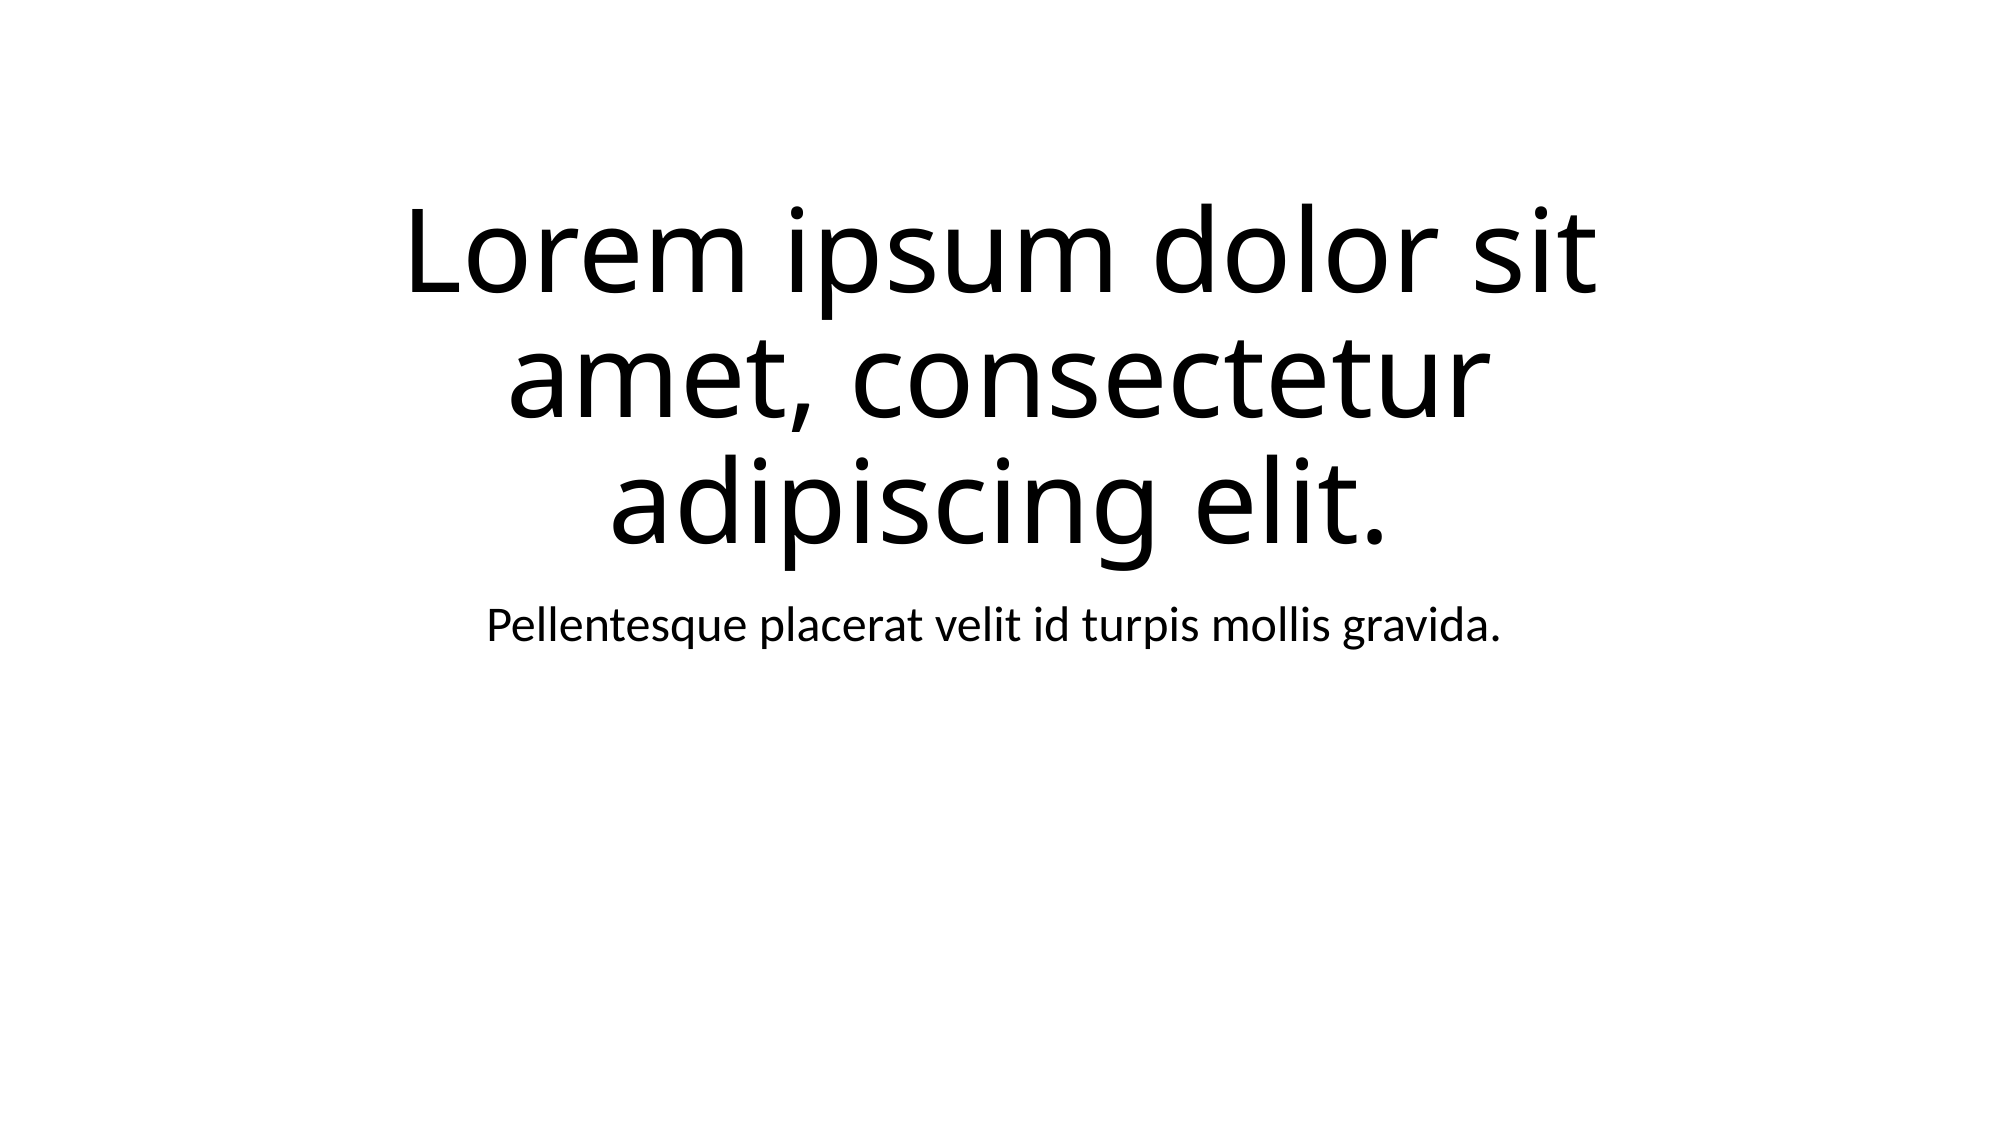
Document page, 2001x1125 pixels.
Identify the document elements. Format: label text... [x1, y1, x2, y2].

subtitle Pellentesque placerat velit id turpis mollis gravida. [249, 590, 1750, 863]
title Lorem ipsum dolor sit amet, consectetur adipiscing elit. [249, 184, 1750, 576]
